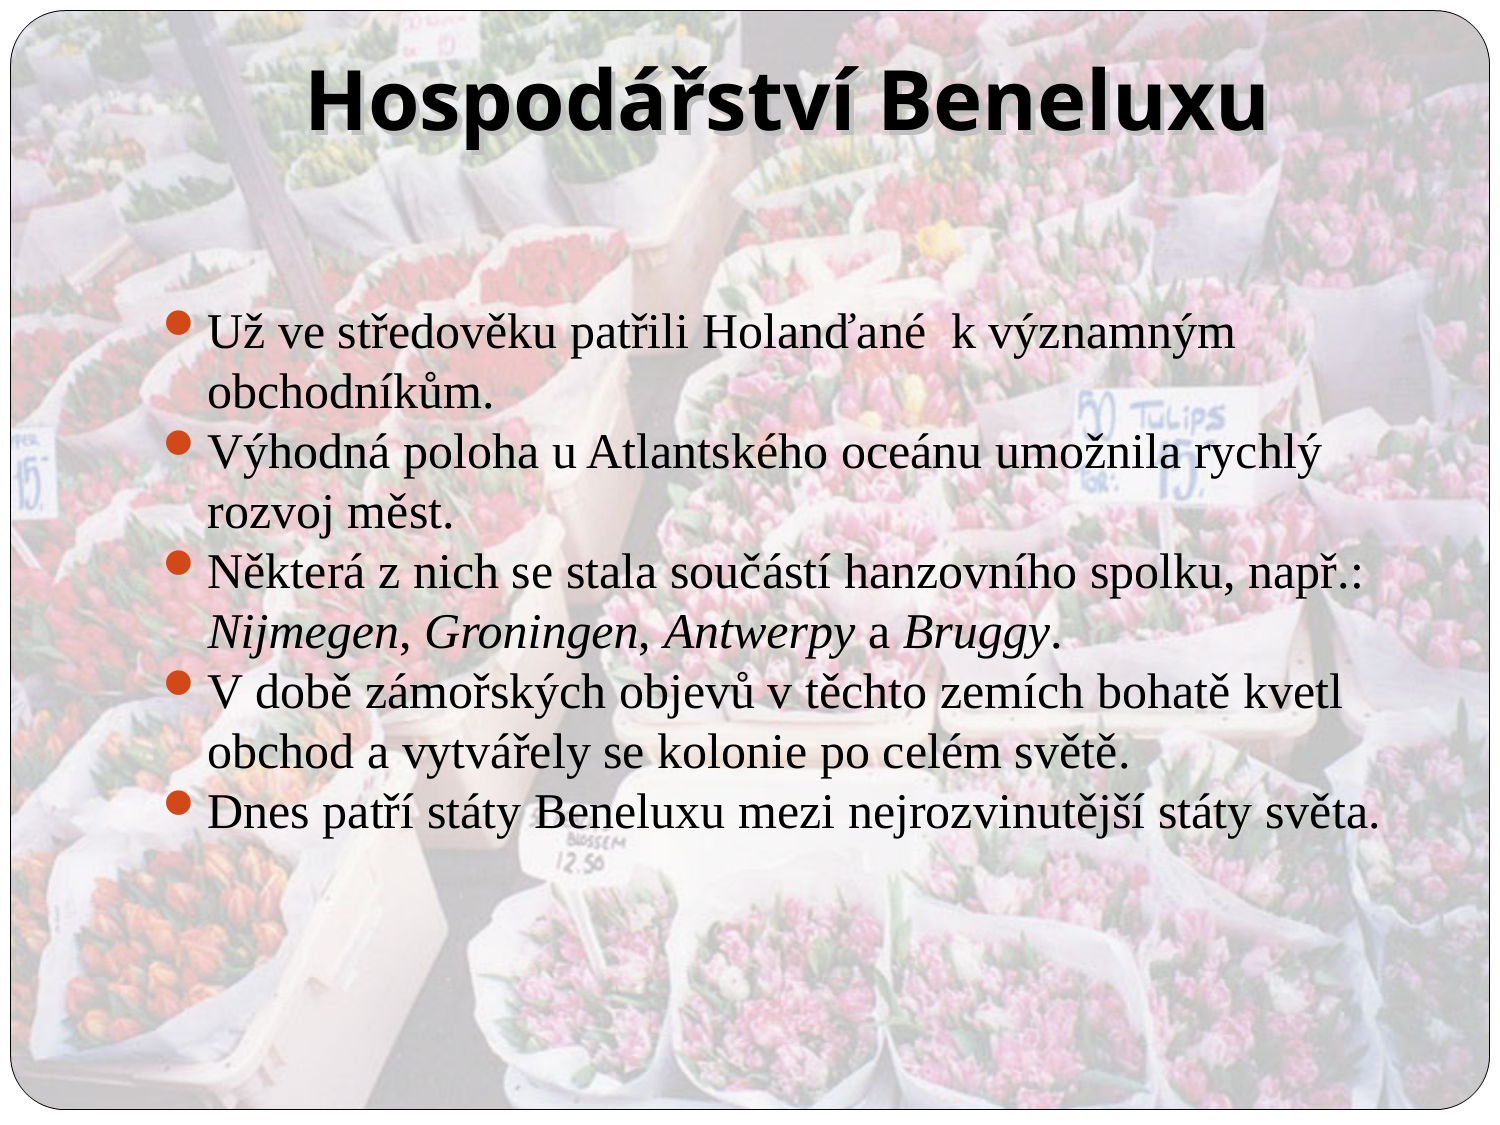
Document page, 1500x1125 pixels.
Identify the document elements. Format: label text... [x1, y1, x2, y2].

picture [9, 9, 1491, 1111]
list Už ve středověku patřili Holanďané k významným obchodníkům. Výhodná poloha u Atlantského oceánu umožnila rychlý rozvoj měst. Některá z nich se stala součástí hanzovního spolku, např.: Nijmegen, Groningen, Antwerpy a Bruggy. V době zámořských objevů v těchto zemích bohatě kvetl obchod a vytvářely se kolonie po celém světě. Dnes patří státy Beneluxu mezi nejrozvinutější státy světa. [147, 290, 1423, 936]
title Hospodářství Beneluxu [150, 23, 1426, 163]
